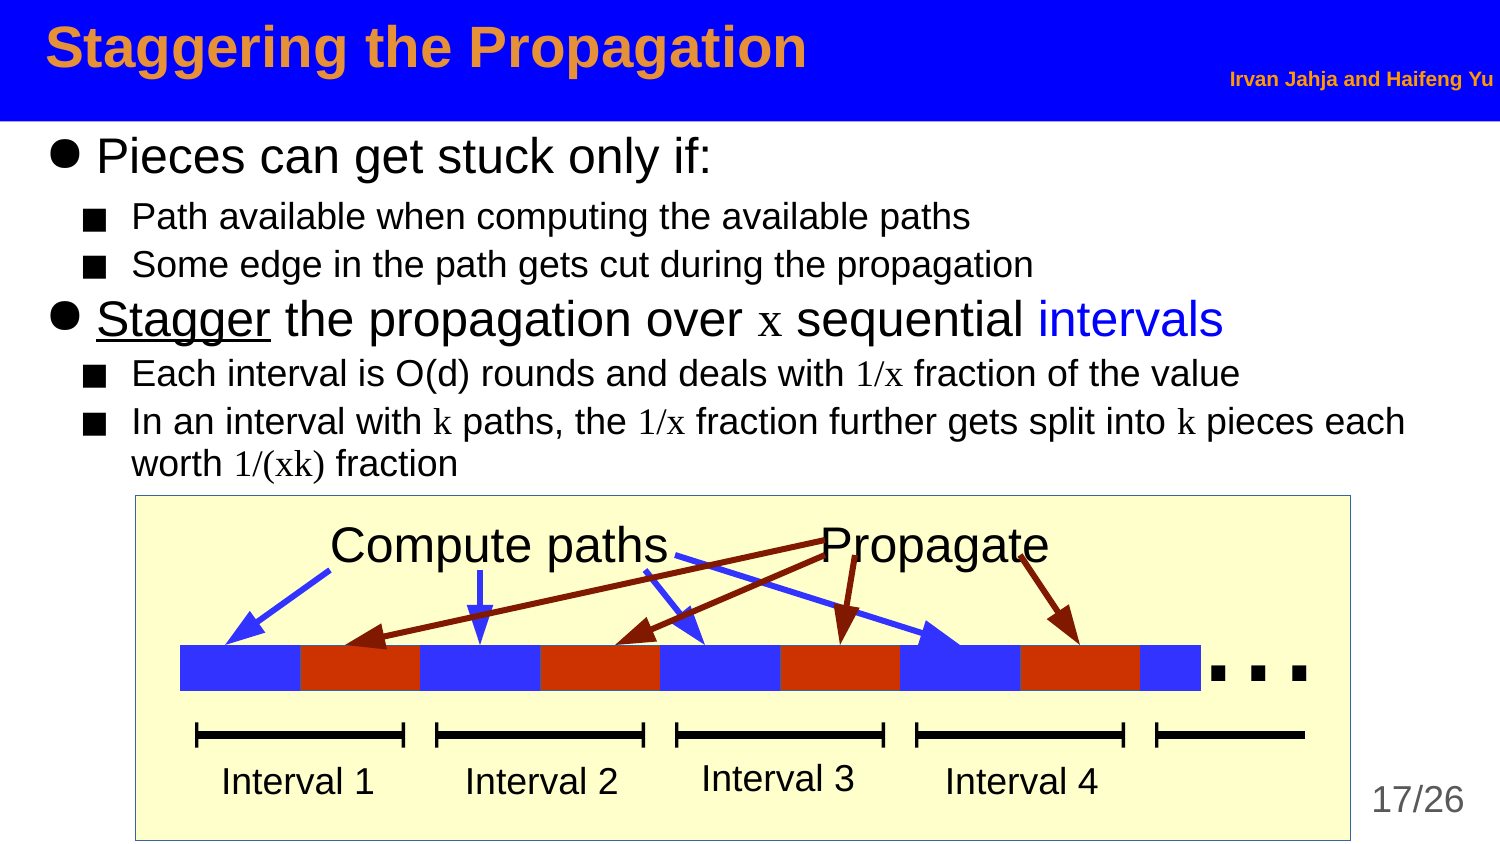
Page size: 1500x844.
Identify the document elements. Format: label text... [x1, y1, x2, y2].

text_box [135, 495, 1351, 841]
text_box Interval 4 [930, 753, 1114, 811]
text_box Interval 2 [450, 753, 634, 811]
text_box Interval 1 [206, 753, 391, 811]
text_box Propagate [804, 510, 1066, 581]
text_box ... [1183, 542, 1336, 841]
list Pieces can get stuck only if: Path available when computing the available paths Some edge in the path gets cut during the propagation Stagger the propagation over x sequential intervals Each interval is O(d) rounds and deals with 1/x fraction of the value In an interval with k paths, the 1/x fraction further gets split into k pieces each worth 1/(xk) fraction [45, 120, 1443, 330]
text_box Interval 3 [686, 750, 871, 807]
text_box Compute paths [315, 510, 684, 581]
title Staggering the Propagation [45, 0, 1443, 94]
